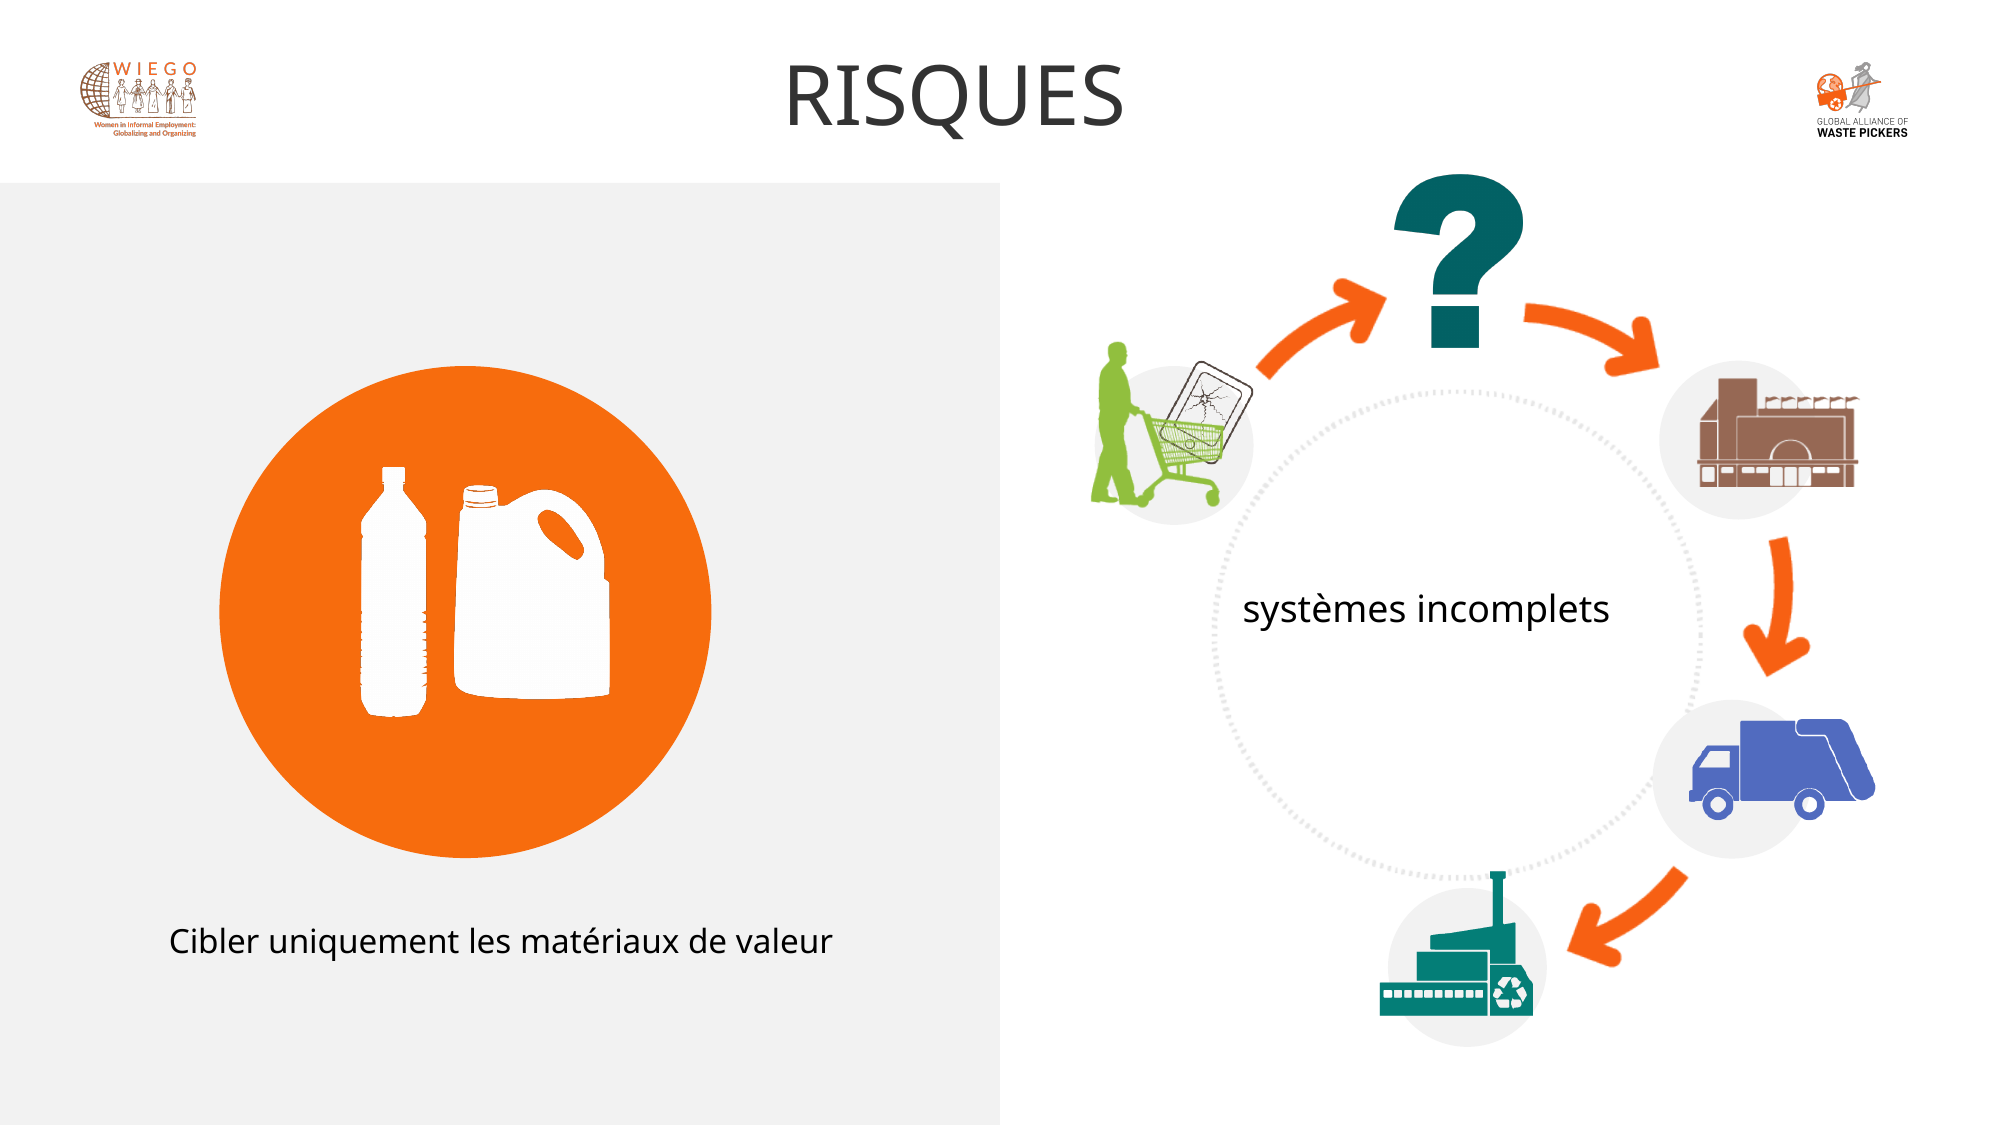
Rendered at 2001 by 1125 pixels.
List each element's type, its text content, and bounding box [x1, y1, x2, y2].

text_box [1710, 360, 1768, 366]
text_box Cibler uniquement les matériaux de valeur [51, 912, 952, 1003]
text_box [219, 366, 712, 859]
text_box systèmes incomplets [1227, 569, 1706, 645]
text_box [1652, 720, 1792, 859]
text_box RISQUES [726, 34, 1182, 150]
picture [360, 467, 610, 717]
picture [80, 62, 196, 137]
picture [1073, 174, 1929, 1059]
picture [1817, 62, 1908, 137]
text_box [1659, 377, 1803, 520]
